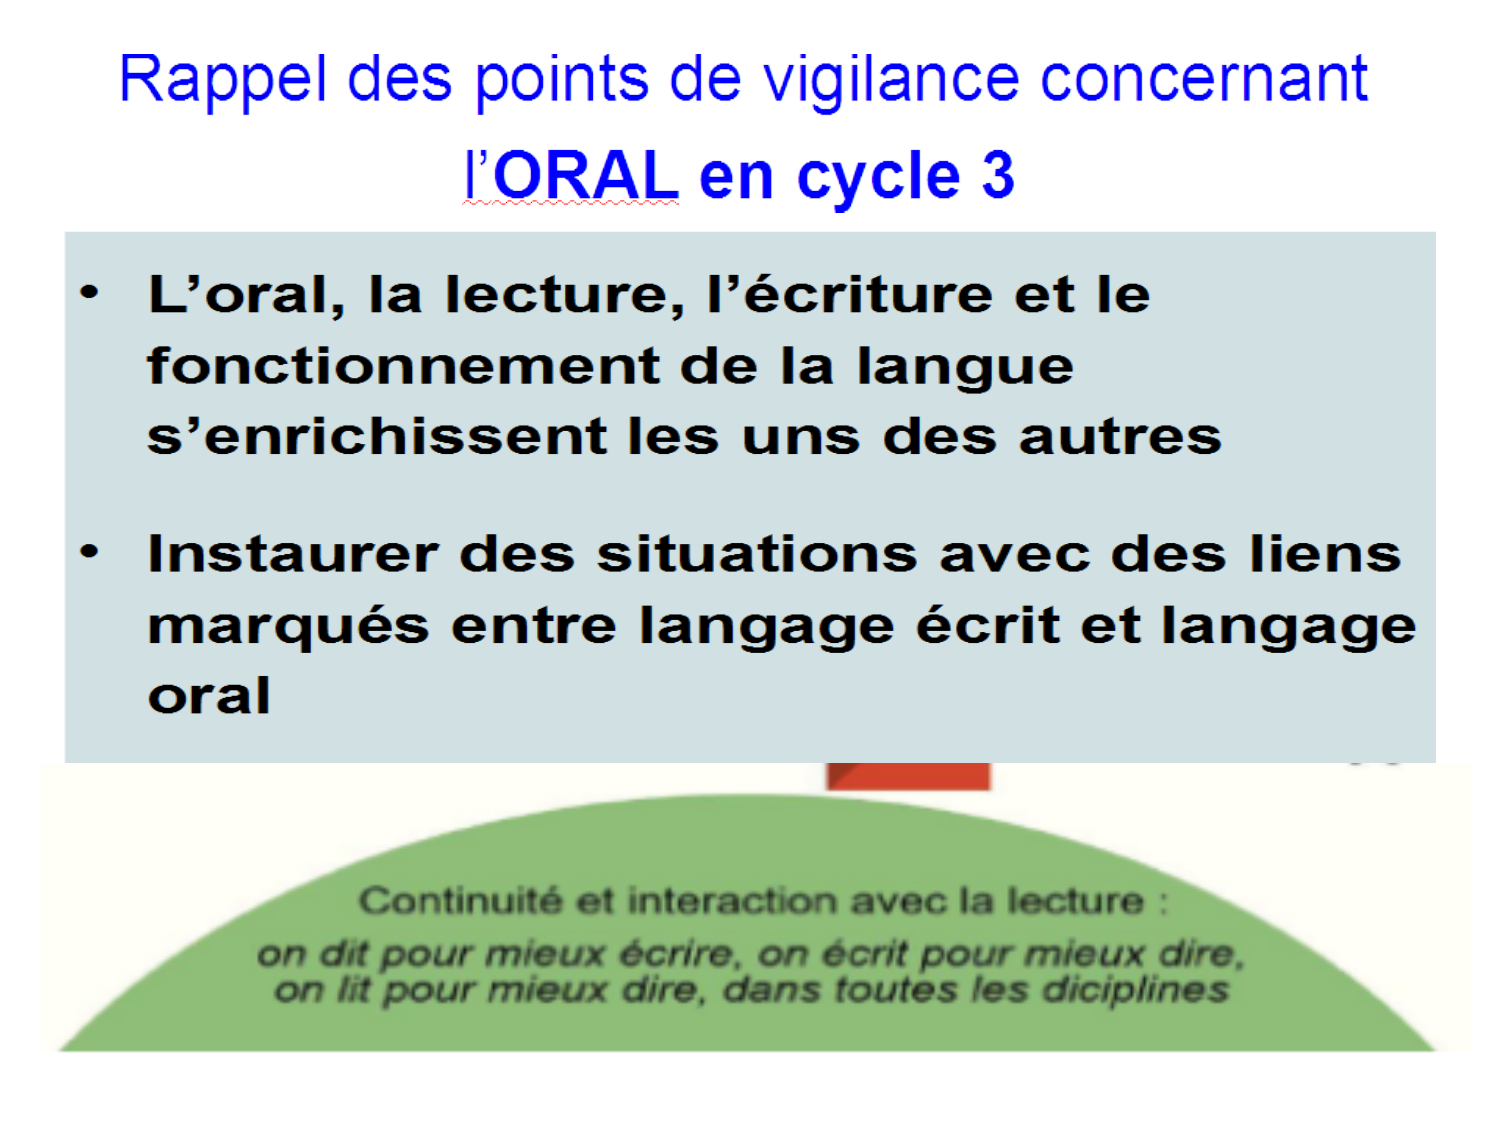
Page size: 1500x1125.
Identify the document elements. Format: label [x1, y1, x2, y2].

picture [41, 231, 1471, 1084]
title [75, 45, 1426, 233]
picture [76, 54, 1427, 214]
